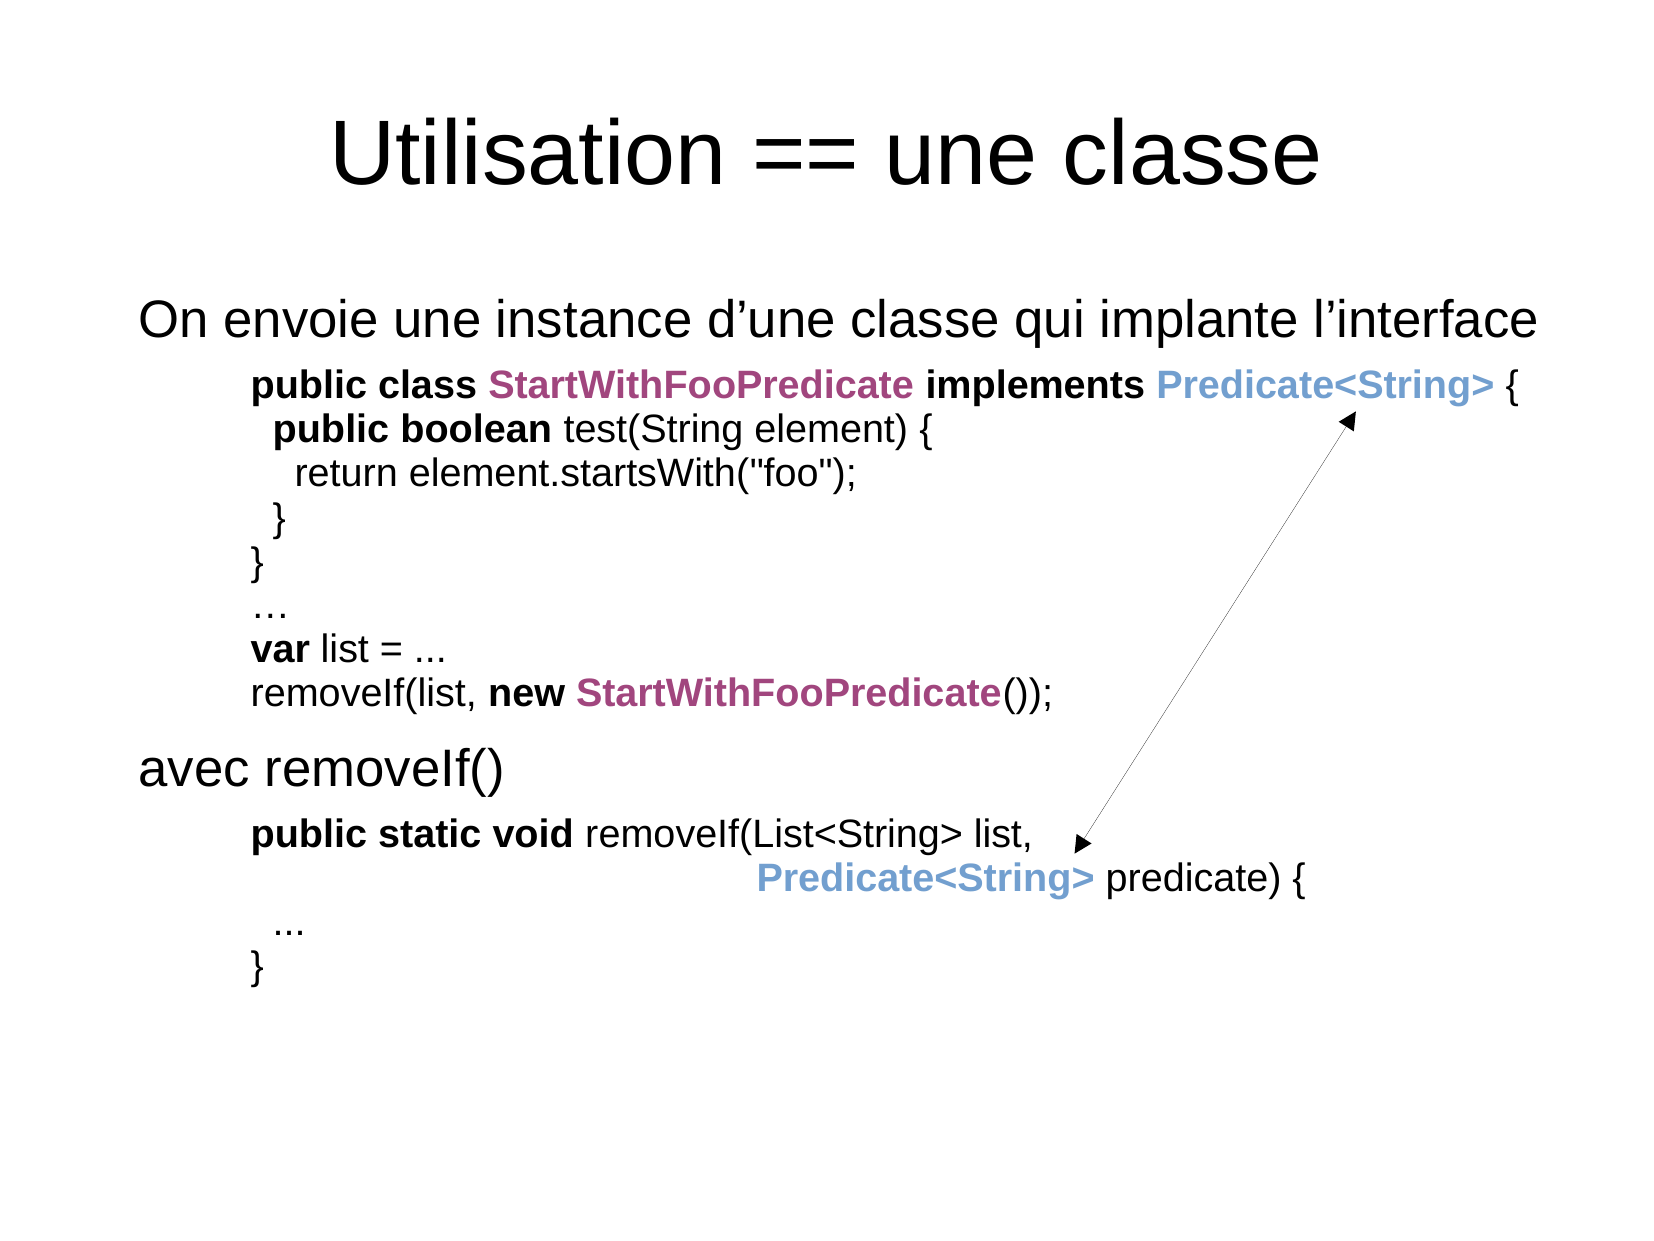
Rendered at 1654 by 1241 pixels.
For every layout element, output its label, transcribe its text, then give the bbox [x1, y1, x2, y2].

title Utilisation == une classe [82, 49, 1571, 257]
list On envoie une instance d’une classe qui implante l’interface public class StartWithFooPredicate implements Predicate<String> { public boolean test(String element) { return element.startsWith("foo"); } } … var list = ... removeIf(list, new StartWithFooPredicate()); avec removeIf() public static void removeIf(List<String> list, Predicate<String> predicate) { ... } [82, 290, 1571, 1036]
